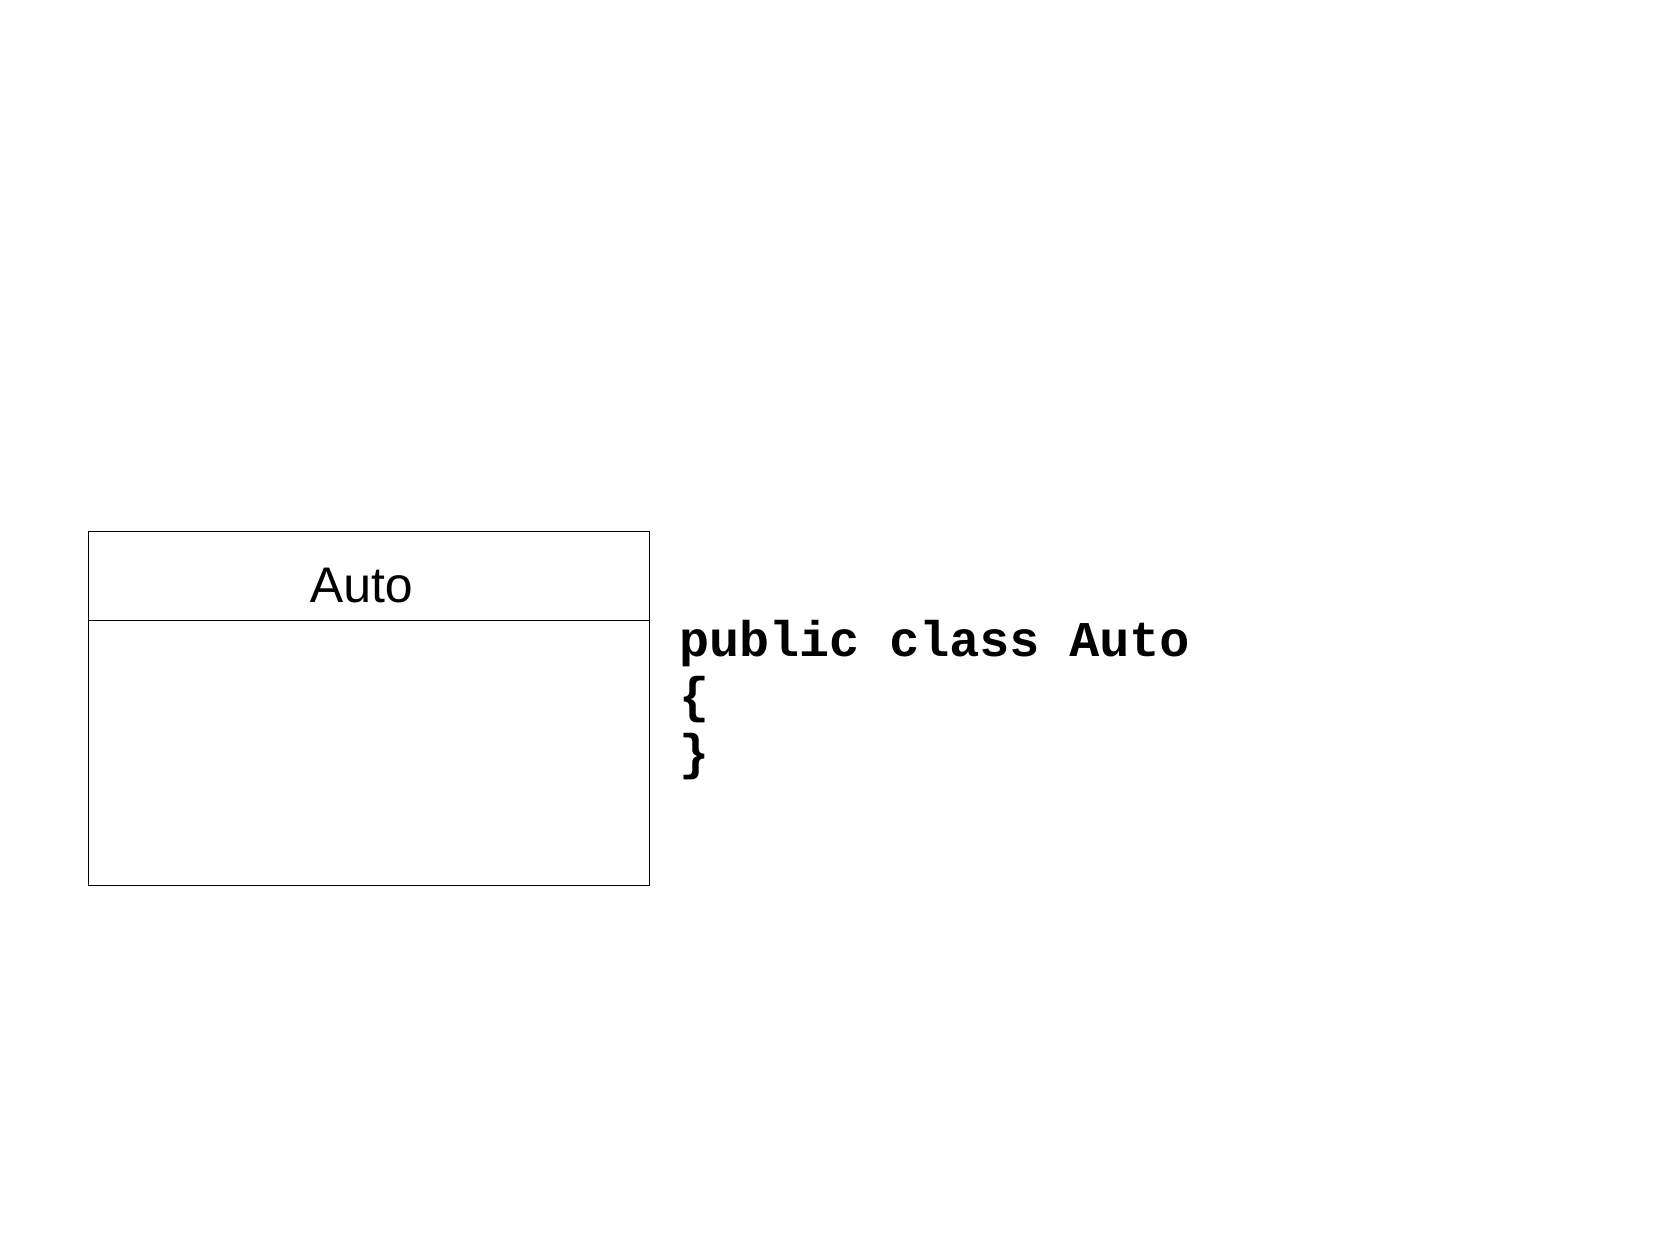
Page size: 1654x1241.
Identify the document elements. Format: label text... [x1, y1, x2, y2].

subtitle public class Auto { } [679, 297, 1571, 1102]
text_box Auto [295, 549, 443, 620]
text_box [88, 621, 650, 886]
text_box [88, 531, 650, 620]
